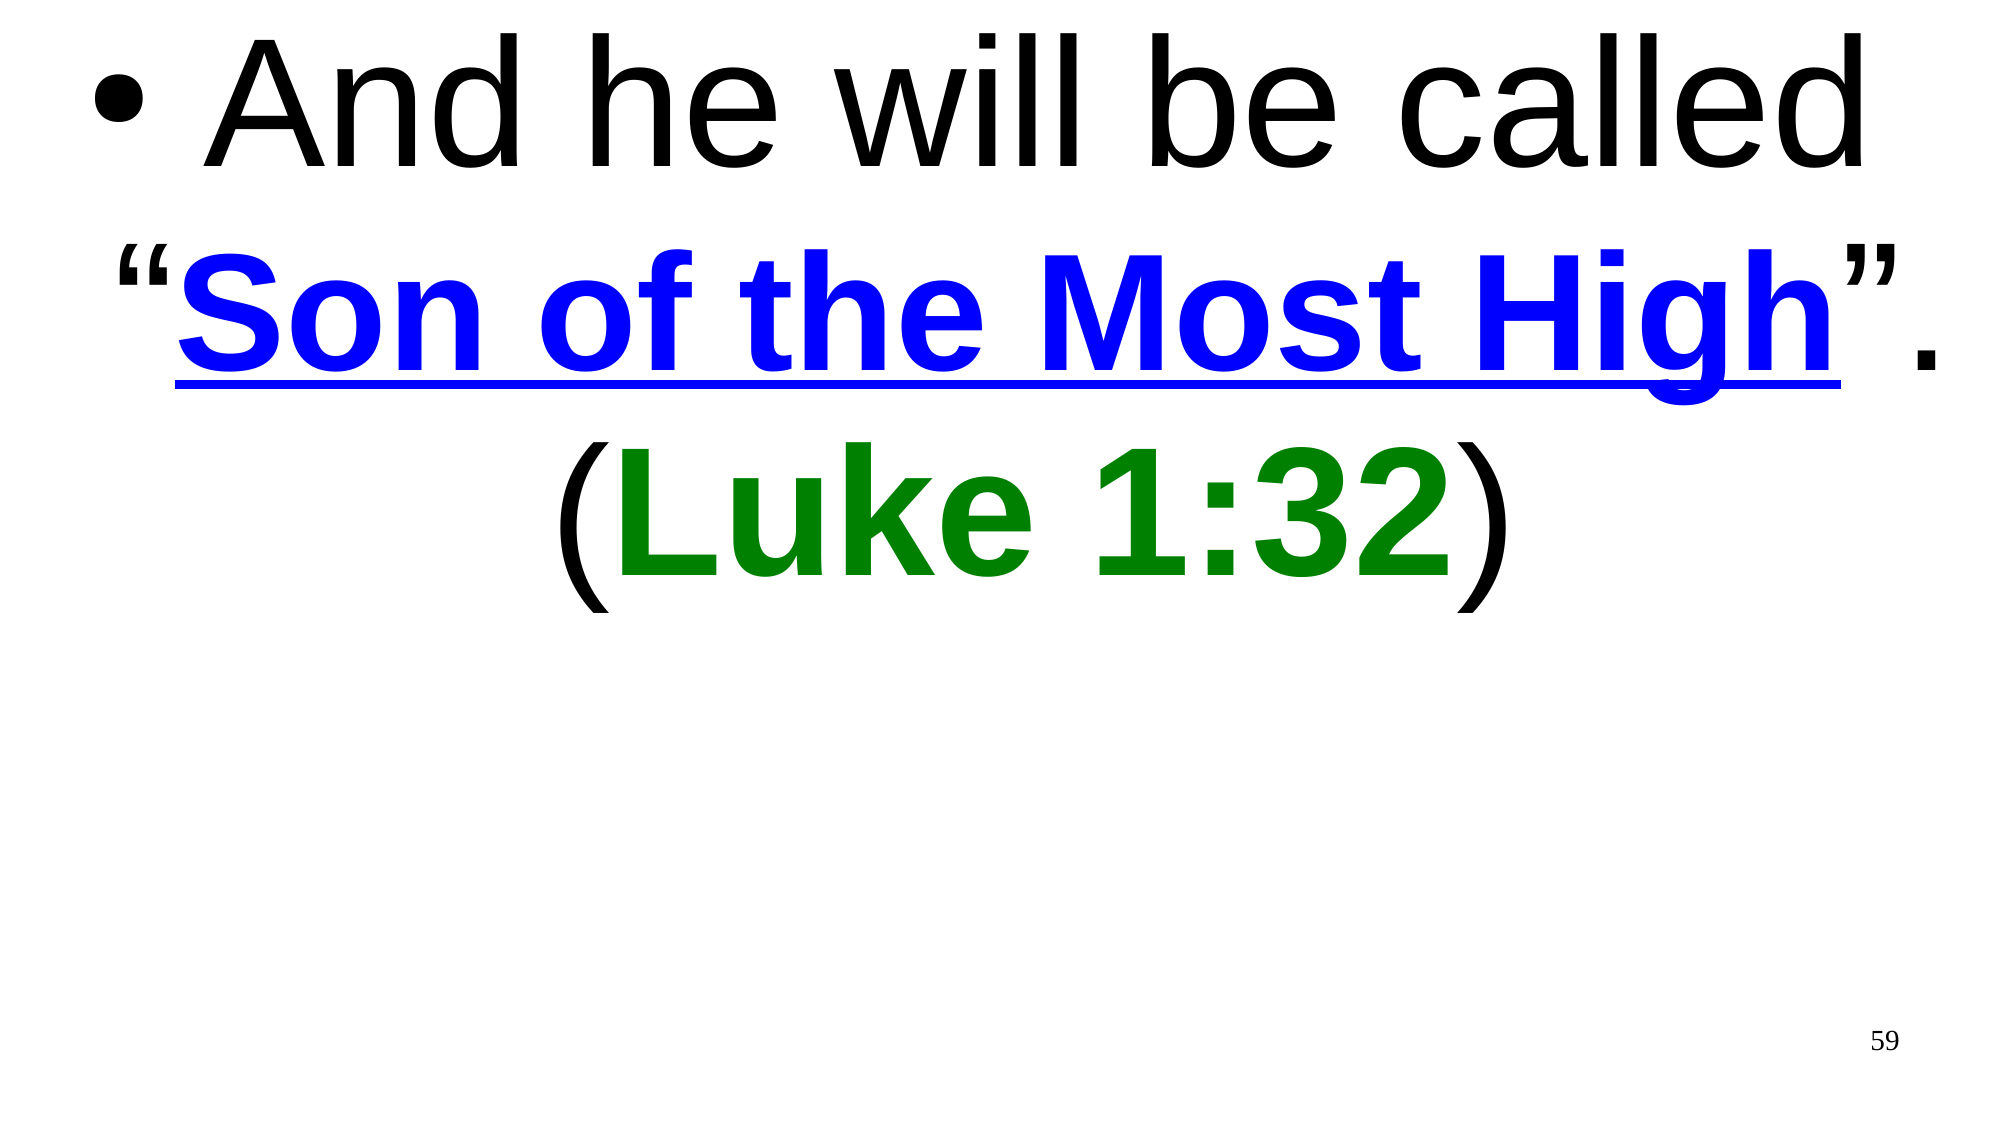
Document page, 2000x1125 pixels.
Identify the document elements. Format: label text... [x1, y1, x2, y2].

list And he will be called “Son of the Most High”. (Luke 1:32) [0, 0, 1996, 1123]
